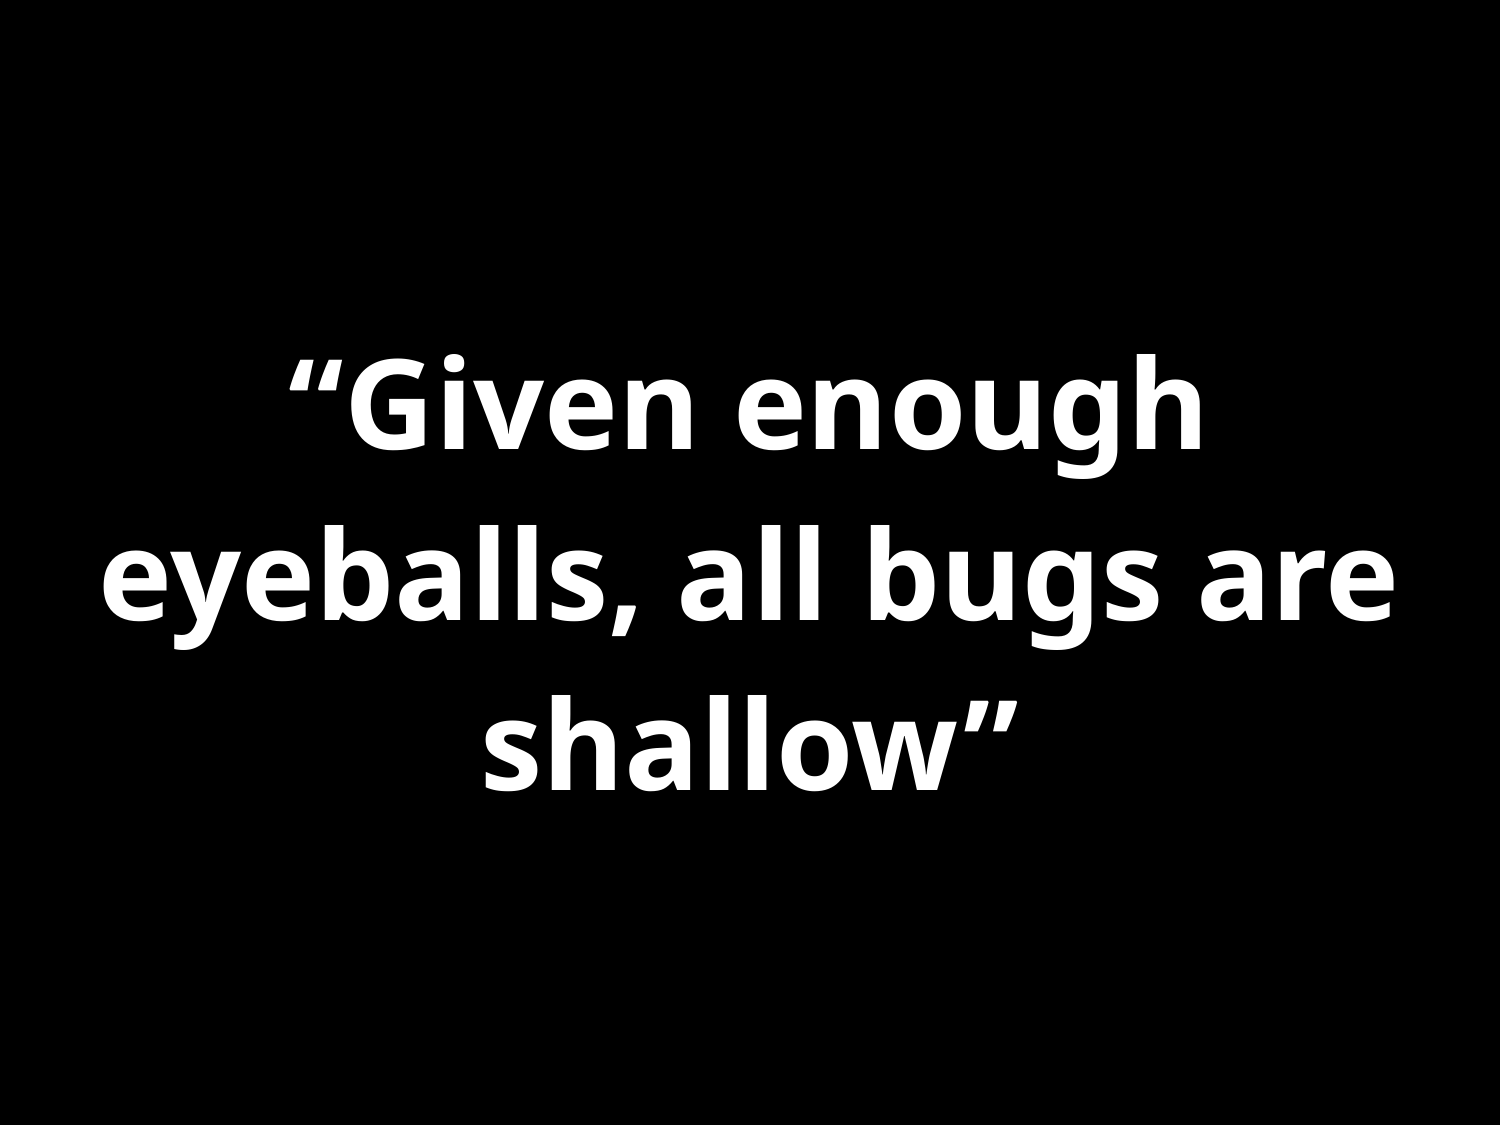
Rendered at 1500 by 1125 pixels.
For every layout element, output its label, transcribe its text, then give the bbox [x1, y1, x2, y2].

title “Given enough eyeballs, all bugs are shallow” [75, 44, 1425, 1099]
